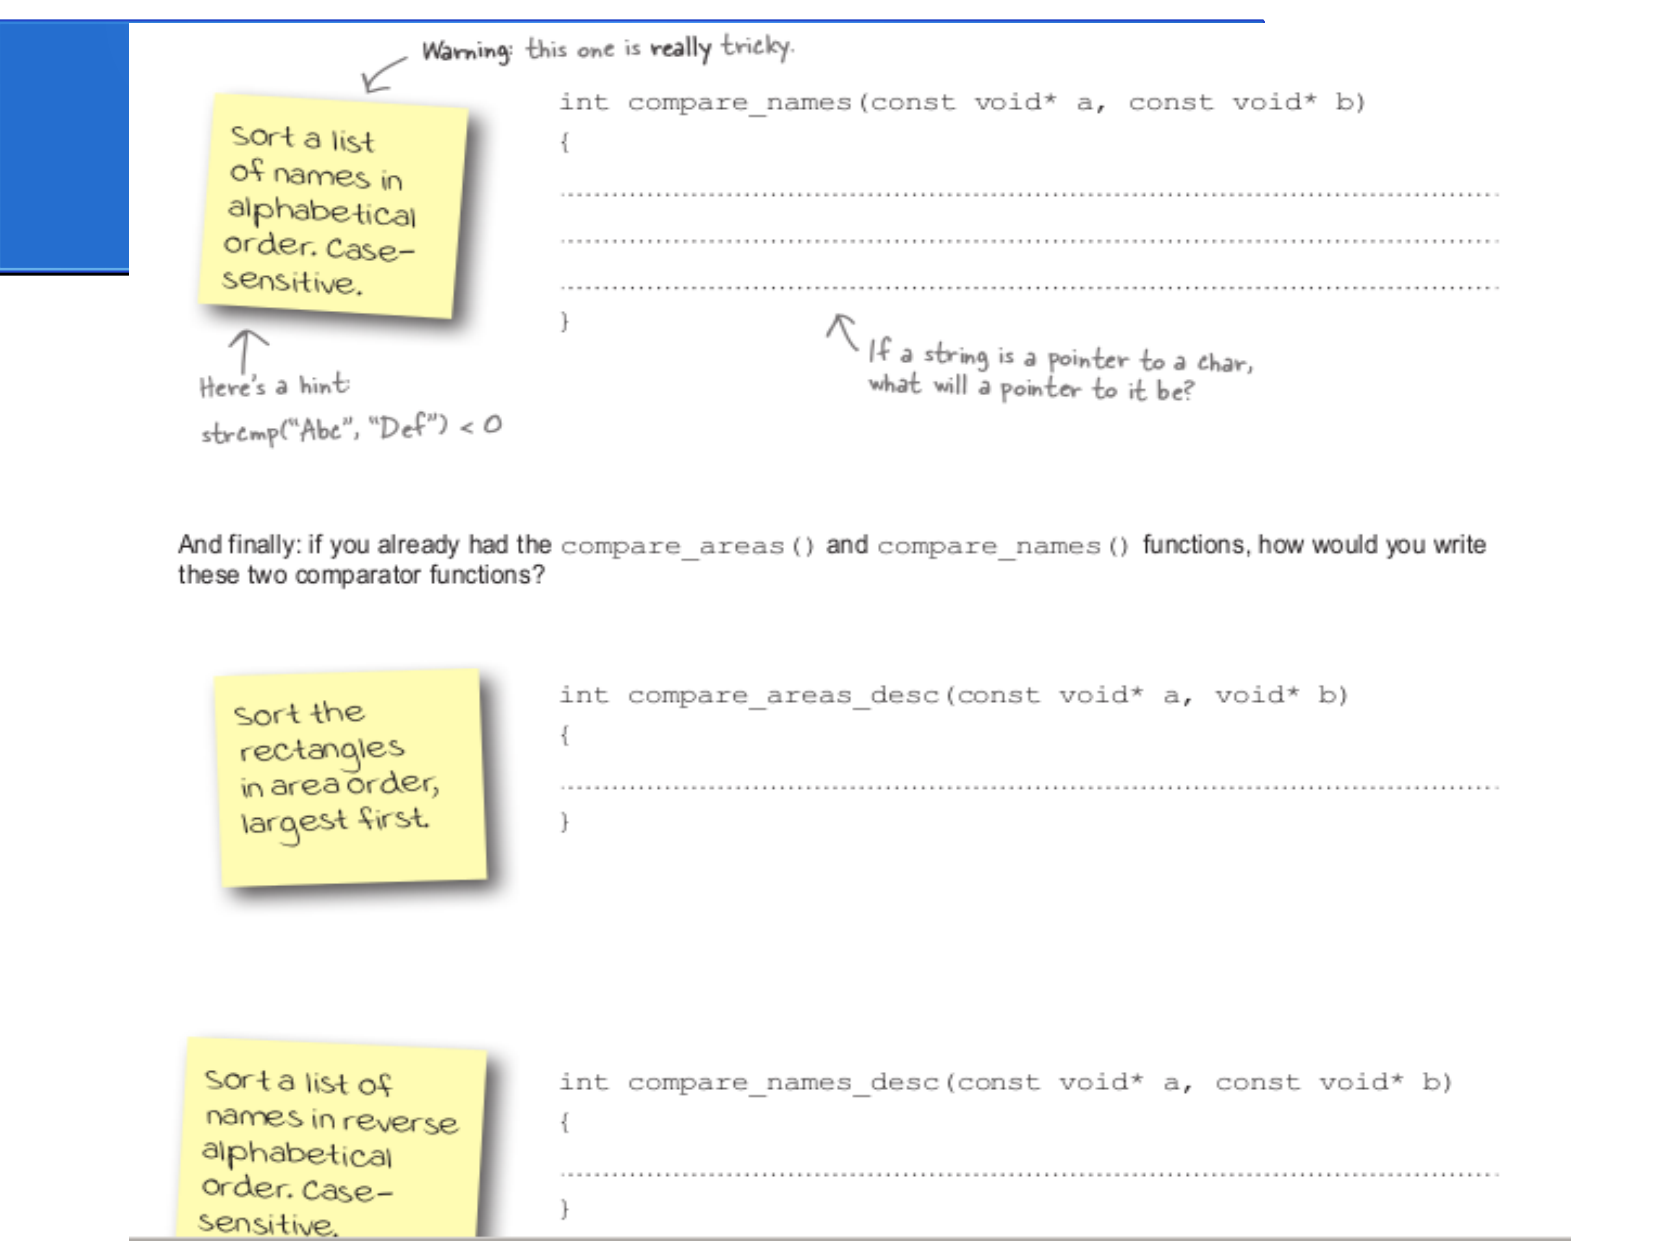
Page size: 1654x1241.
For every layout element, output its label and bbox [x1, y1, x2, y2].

picture [129, 23, 1571, 1241]
